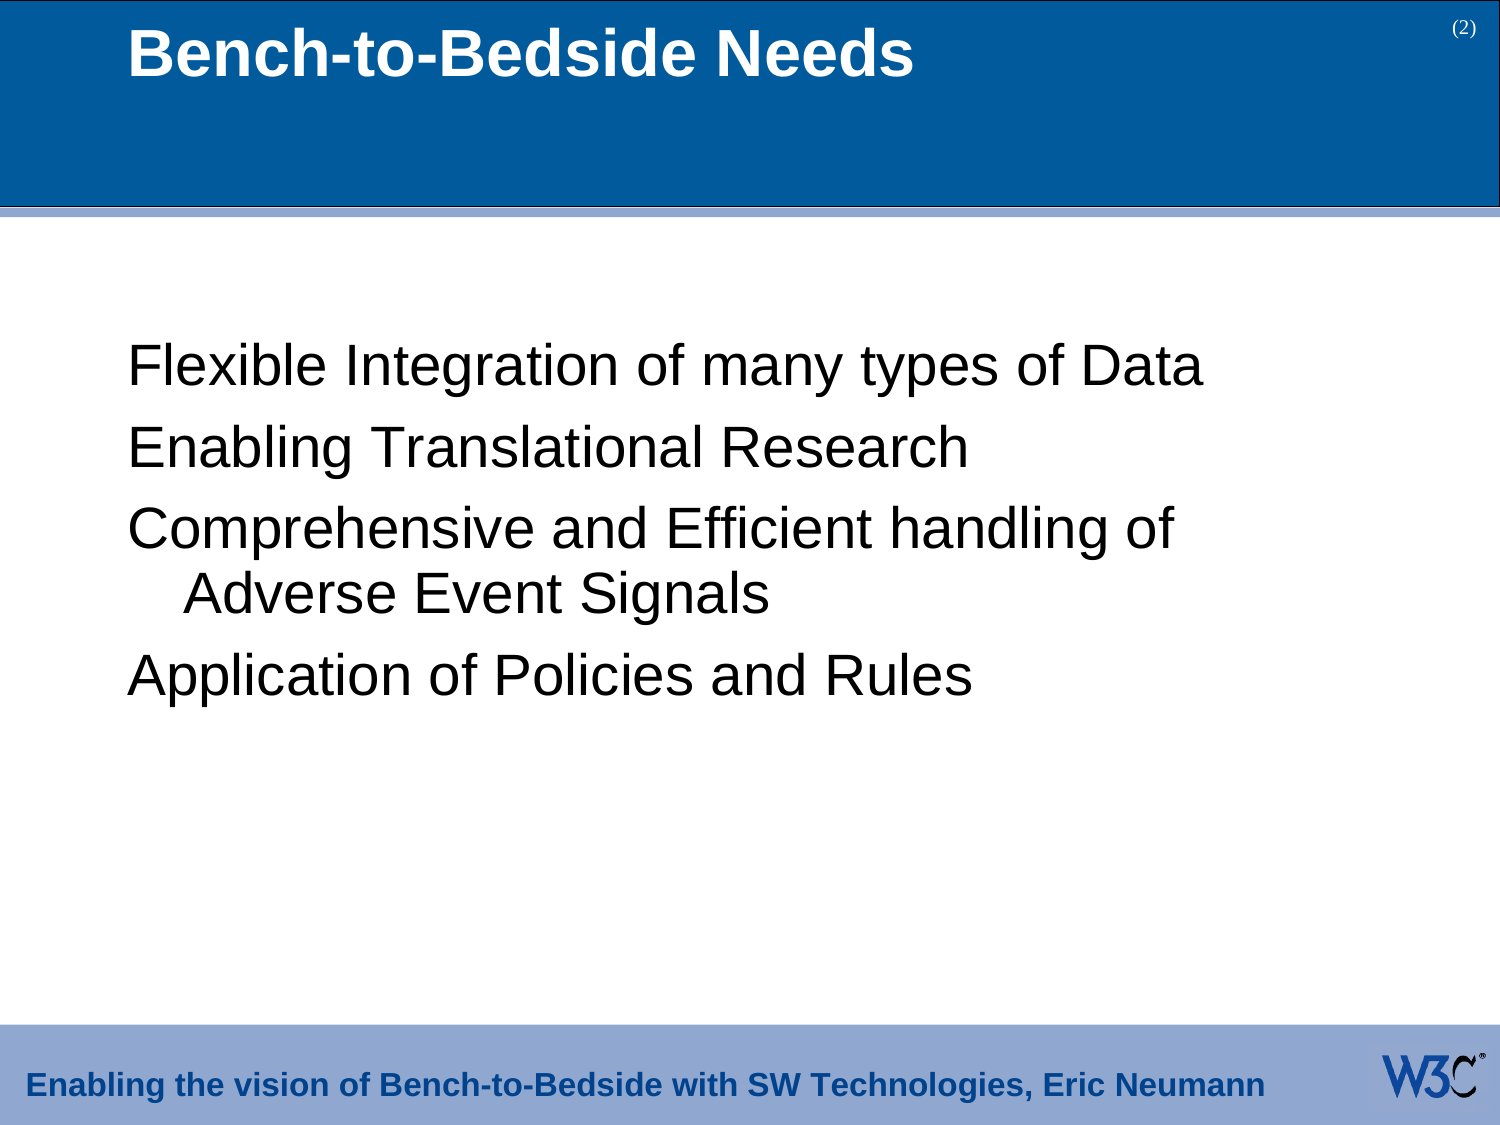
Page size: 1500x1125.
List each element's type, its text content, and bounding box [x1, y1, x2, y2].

picture [1368, 1043, 1489, 1112]
list Flexible Integration of many types of Data Enabling Translational Research Comprehensive and Efficient handling of Adverse Event Signals Application of Policies and Rules [112, 324, 1388, 1001]
title Bench-to-Bedside Needs [112, 0, 1388, 148]
